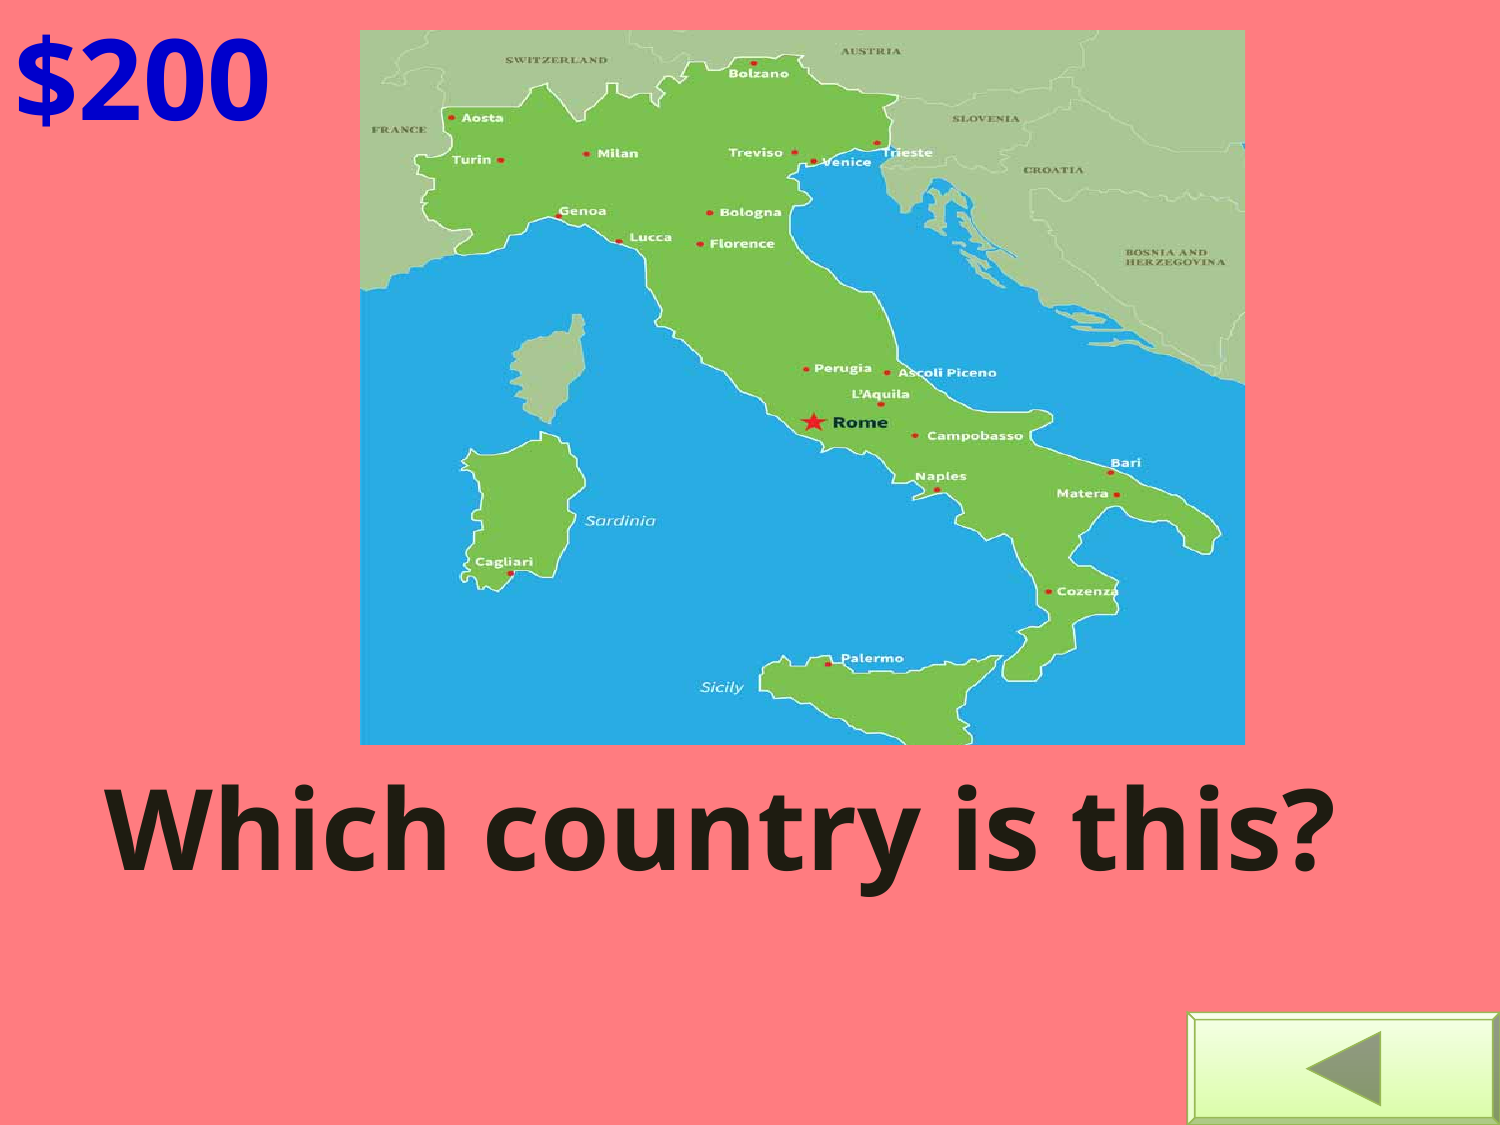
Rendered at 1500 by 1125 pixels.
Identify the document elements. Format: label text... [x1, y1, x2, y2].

text_box [1189, 1012, 1500, 1125]
text_box $200 [0, 0, 1426, 151]
picture [360, 29, 1246, 745]
text_box Which country is this? [90, 749, 1500, 901]
